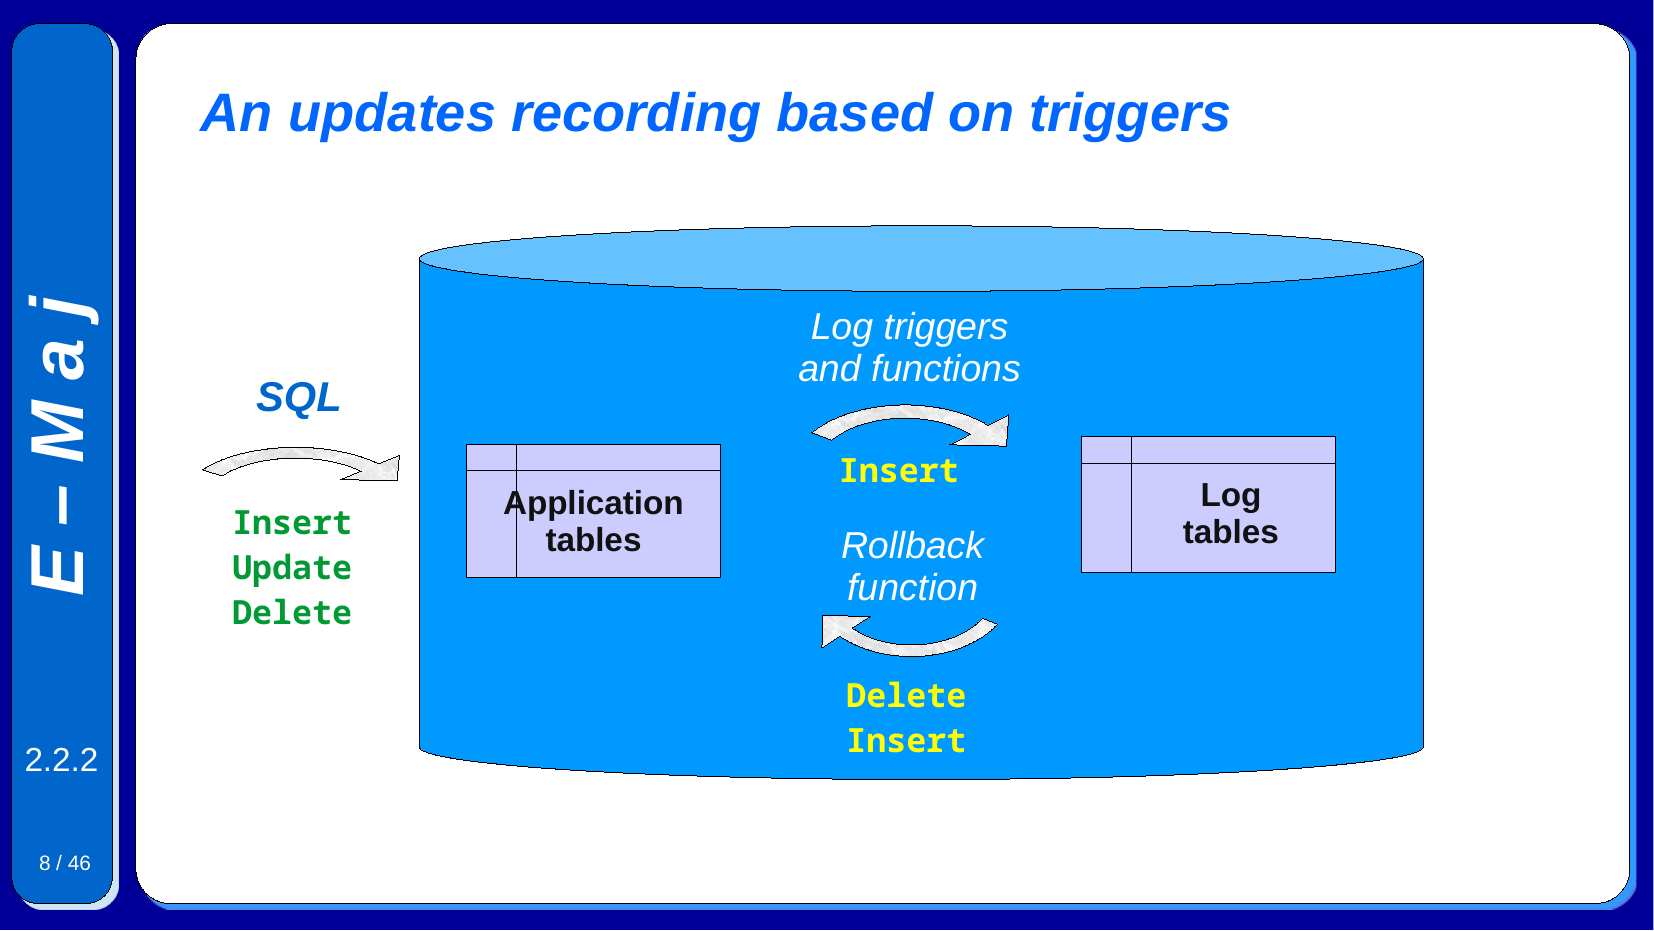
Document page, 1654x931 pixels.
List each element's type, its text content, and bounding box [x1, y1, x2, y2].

text_box Log tables [1138, 468, 1323, 561]
text_box SQL [194, 366, 404, 428]
text_box Log triggers and functions [761, 298, 1058, 398]
text_box Insert Update Delete [183, 491, 402, 626]
text_box [419, 260, 1424, 780]
text_box Rollback function [755, 516, 1070, 616]
text_box Insert [817, 439, 981, 494]
text_box Application tables [448, 476, 739, 569]
text_box [202, 447, 400, 481]
title An updates recording based on triggers [200, 34, 1575, 191]
text_box Delete Insert [802, 664, 1010, 759]
